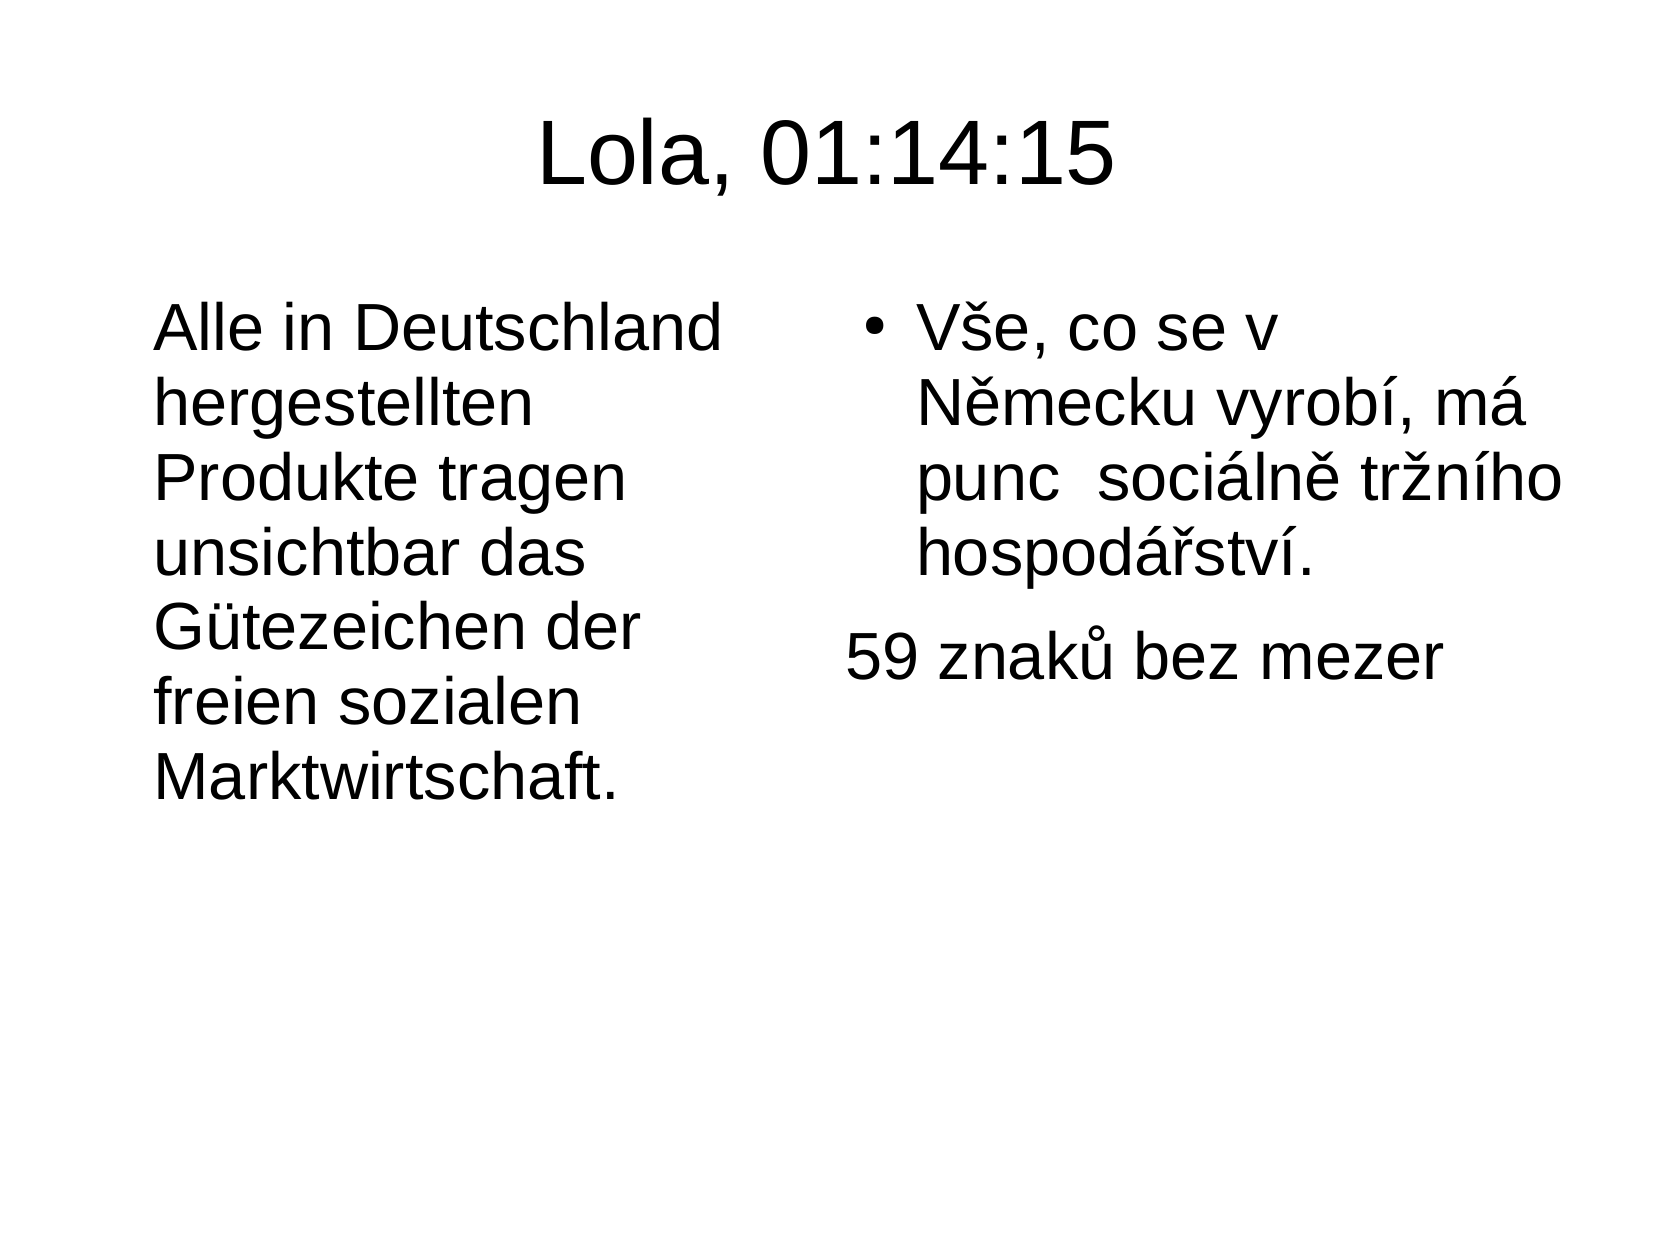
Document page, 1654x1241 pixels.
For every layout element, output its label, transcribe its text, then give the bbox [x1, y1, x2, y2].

list Alle in Deutschland hergestellten Produkte tragen unsichtbar das Gütezeichen der freien sozialen Marktwirtschaft. [82, 290, 809, 1010]
title Lola, 01:14:15 [82, 49, 1571, 257]
list Vše, co se v Německu vyrobí, má punc sociálně tržního hospodářství. 59 znaků bez mezer [845, 290, 1572, 1010]
